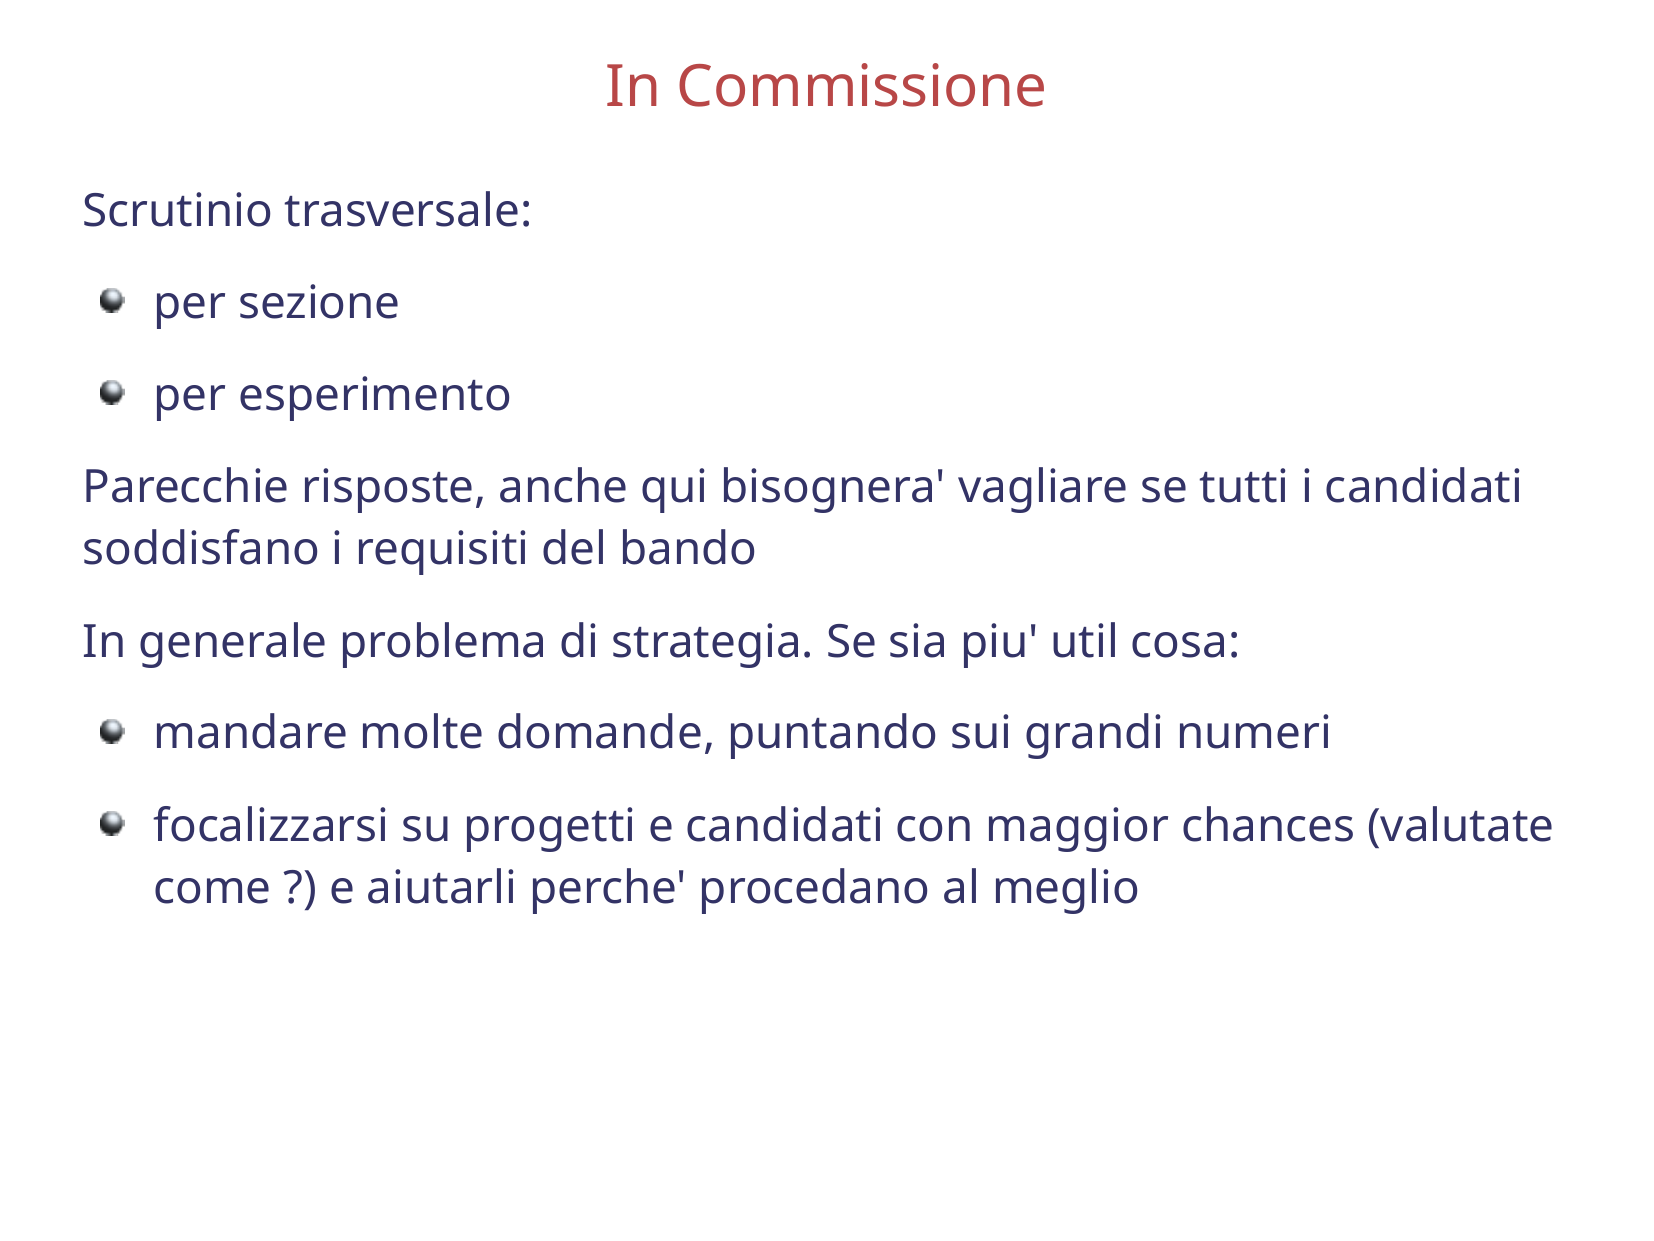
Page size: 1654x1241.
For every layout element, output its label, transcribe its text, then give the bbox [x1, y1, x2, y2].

title In Commissione [82, 38, 1571, 129]
list Scrutinio trasversale: per sezione per esperimento Parecchie risposte, anche qui bisognera' vagliare se tutti i candidati soddisfano i requisiti del bando In generale problema di strategia. Se sia piu' util cosa: mandare molte domande, puntando sui grandi numeri focalizzarsi su progetti e candidati con maggior chances (valutate come ?) e aiutarli perche' procedano al meglio [82, 177, 1571, 1124]
